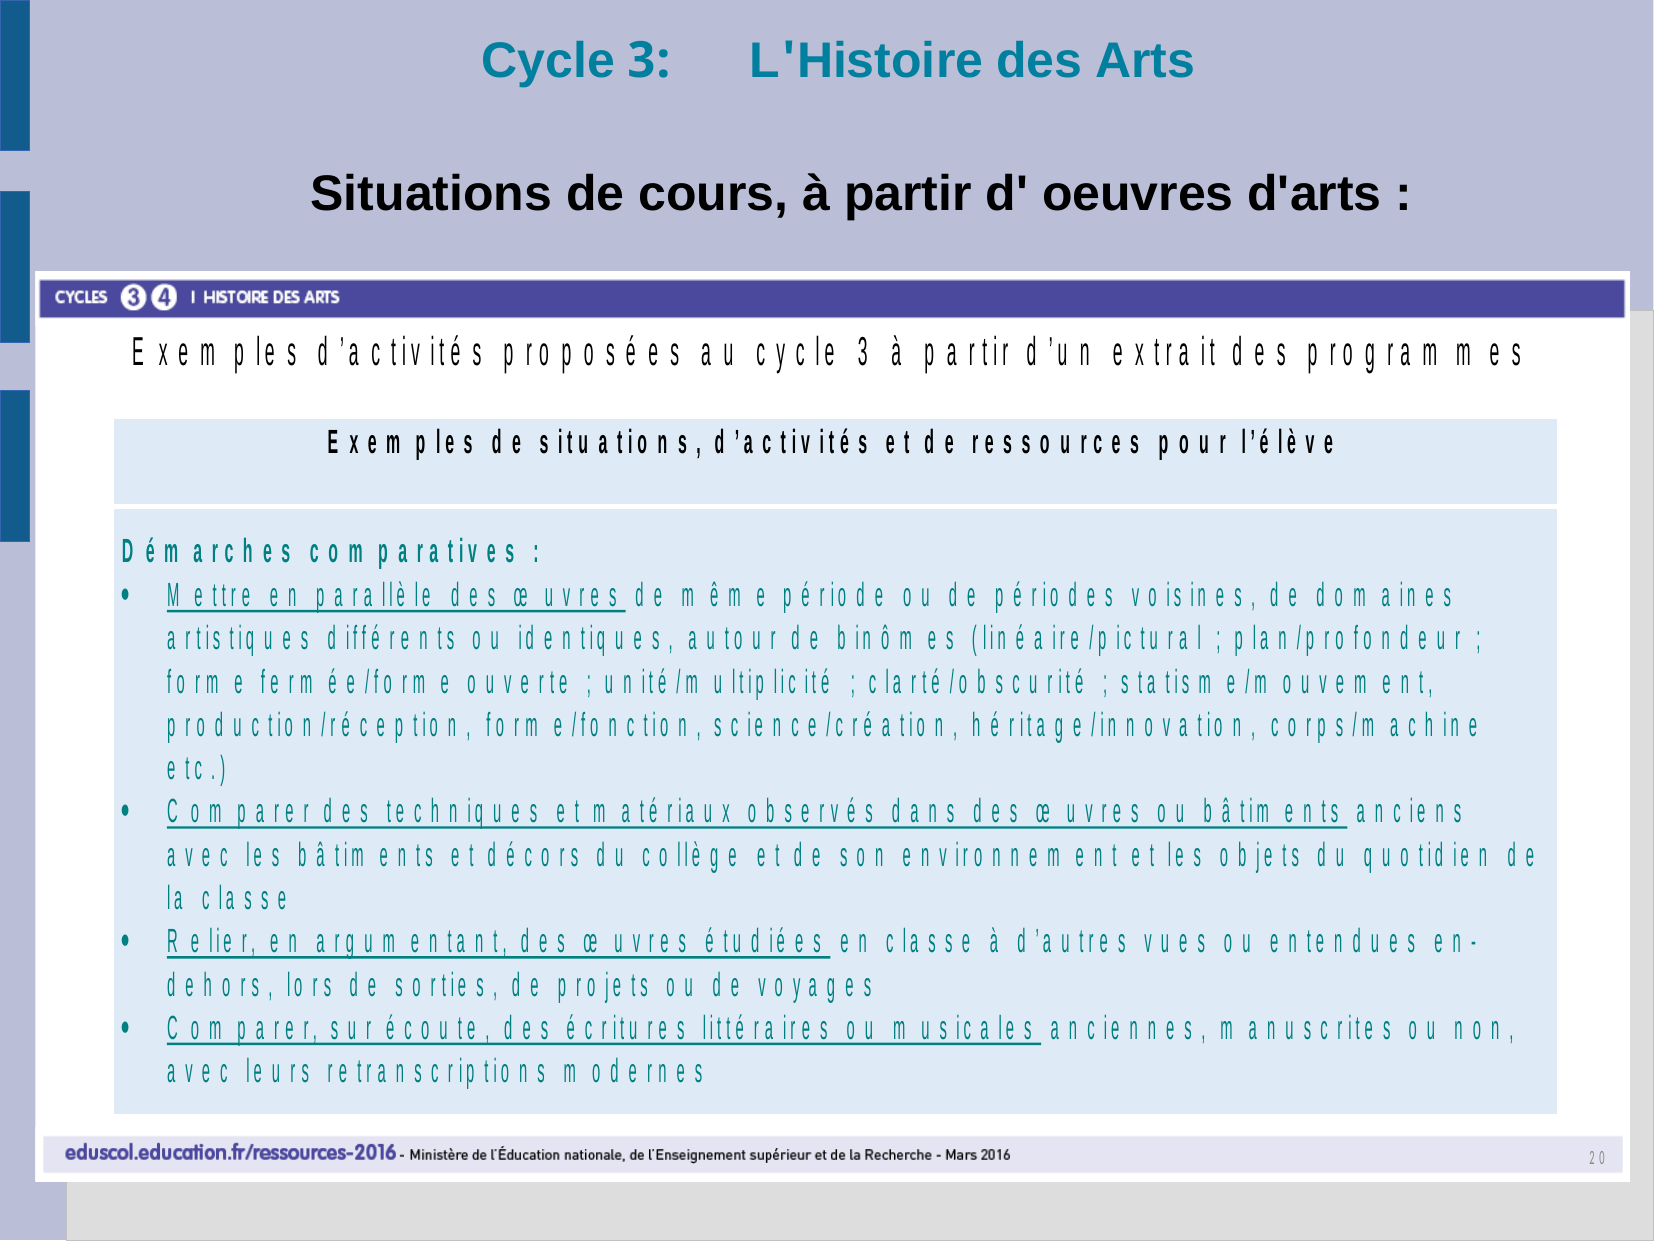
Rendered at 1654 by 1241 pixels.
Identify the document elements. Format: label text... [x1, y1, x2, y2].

picture [35, 271, 1630, 1182]
list Situations de cours, à partir d' oeuvres d'arts : [82, 165, 1571, 271]
title Cycle 3: L'Histoire des Arts [94, 23, 1583, 107]
